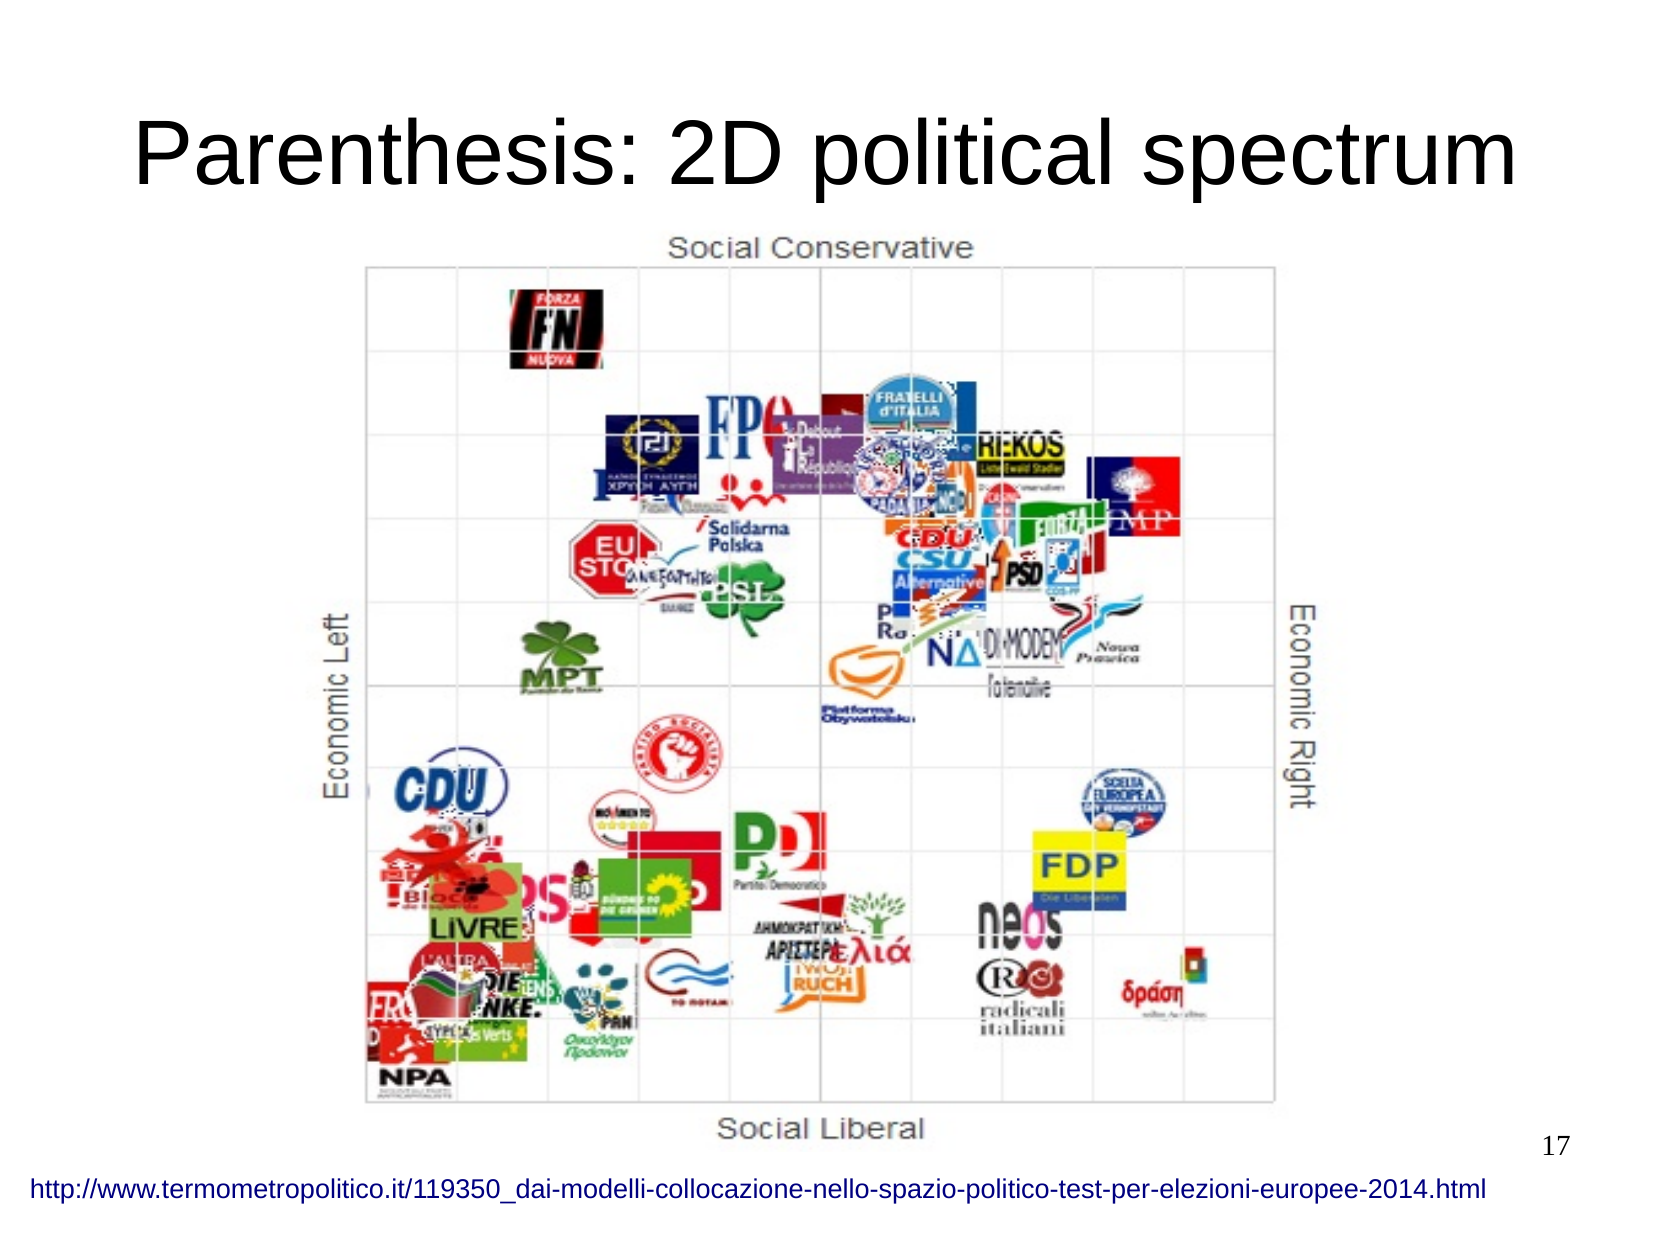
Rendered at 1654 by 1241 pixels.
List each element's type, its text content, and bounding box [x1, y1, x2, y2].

text_box http://www.termometropolitico.it/119350_dai-modelli-collocazione-nello-spazio-politico-test-per-elezioni-europee-2014.html [15, 1166, 1612, 1227]
picture [248, 221, 1359, 1152]
title Parenthesis: 2D political spectrum [82, 49, 1571, 257]
